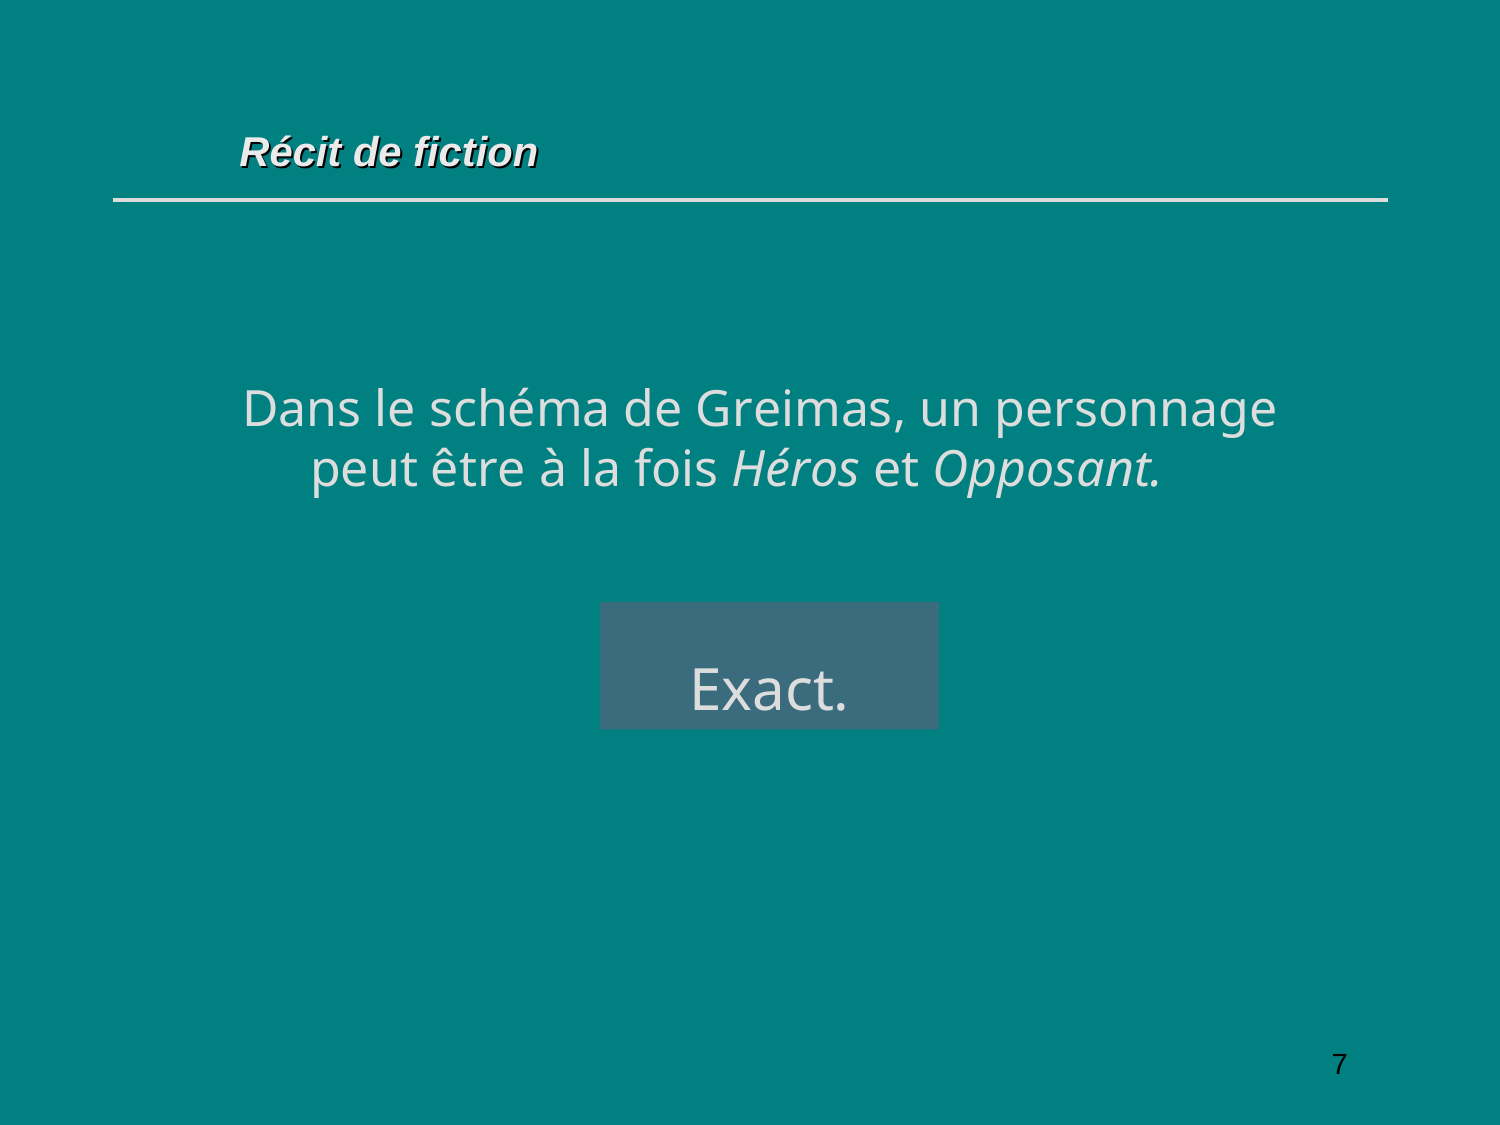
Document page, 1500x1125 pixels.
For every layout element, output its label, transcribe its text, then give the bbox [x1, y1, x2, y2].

text_box Exact. [600, 602, 939, 730]
text_box Récit de fiction [224, 116, 554, 183]
text_box Dans le schéma de Greimas, un personnage peut être à la fois Héros et Opposant. Oui / Non ? [182, 368, 1338, 687]
